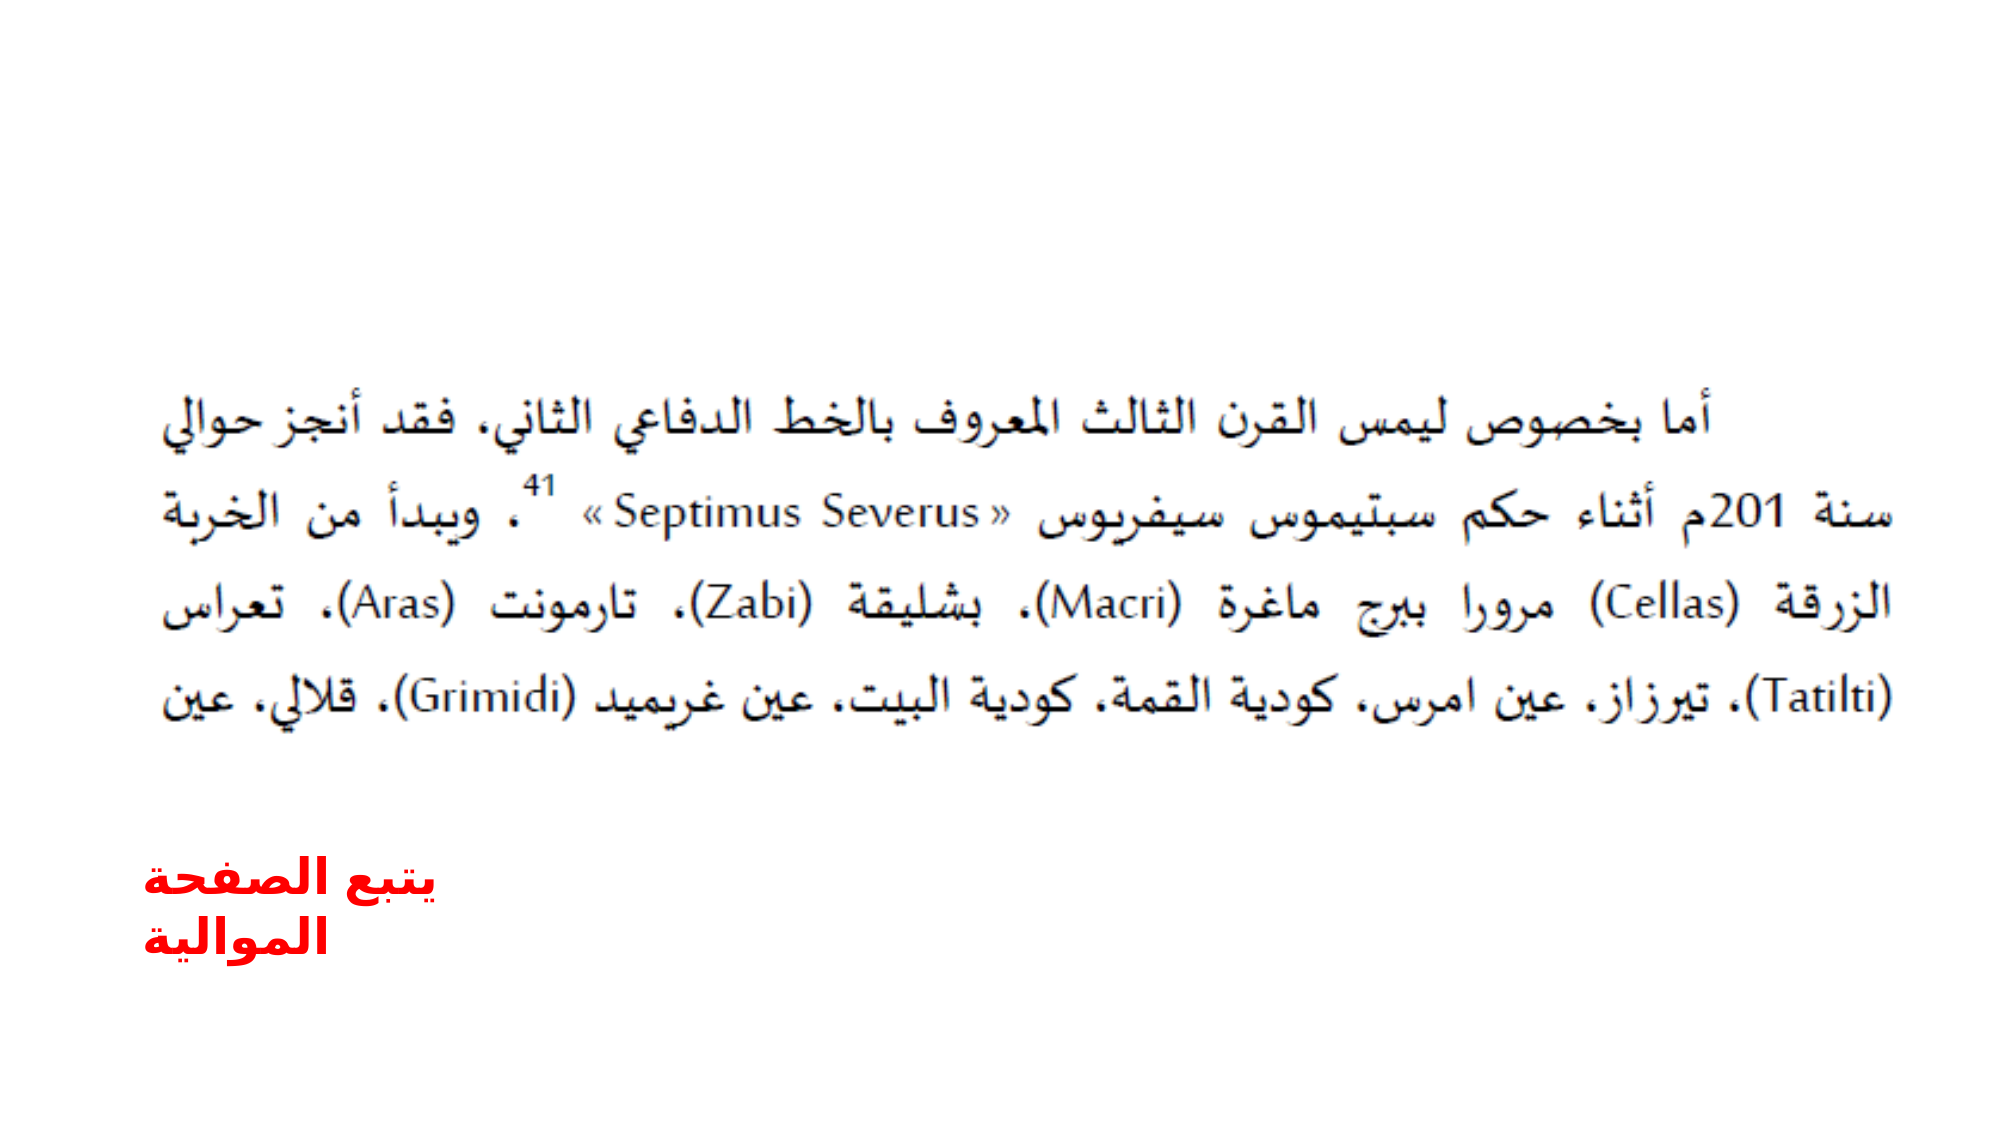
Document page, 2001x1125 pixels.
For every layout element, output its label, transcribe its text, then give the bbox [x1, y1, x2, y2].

text_box يتبع الصفحة الموالية [128, 837, 605, 913]
picture [150, 375, 1898, 751]
